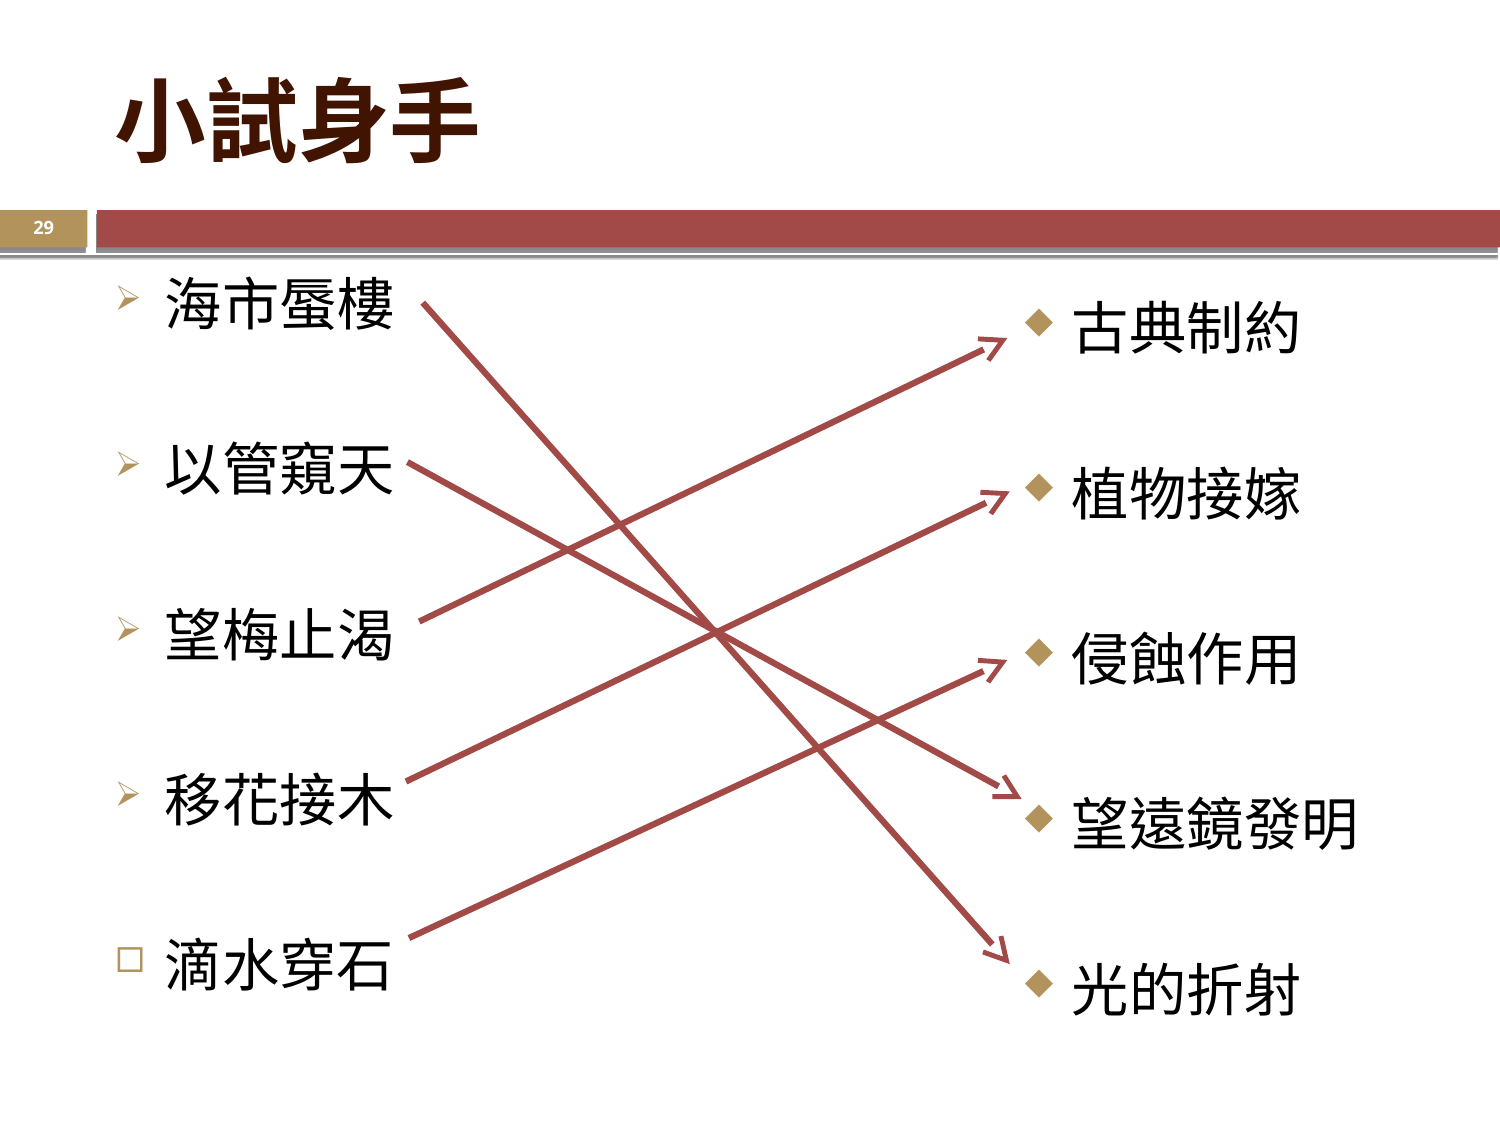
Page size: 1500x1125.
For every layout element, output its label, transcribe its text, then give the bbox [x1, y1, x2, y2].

title 小試身手 [99, 37, 1438, 200]
list 古典制約 植物接嫁 侵蝕作用 望遠鏡發明 光的折射 [1007, 285, 1424, 1035]
list 海市蜃樓 以管窺天 望梅止渴 移花接木 滴水穿石 [99, 260, 479, 1011]
slide_number <編號> [0, 208, 88, 249]
